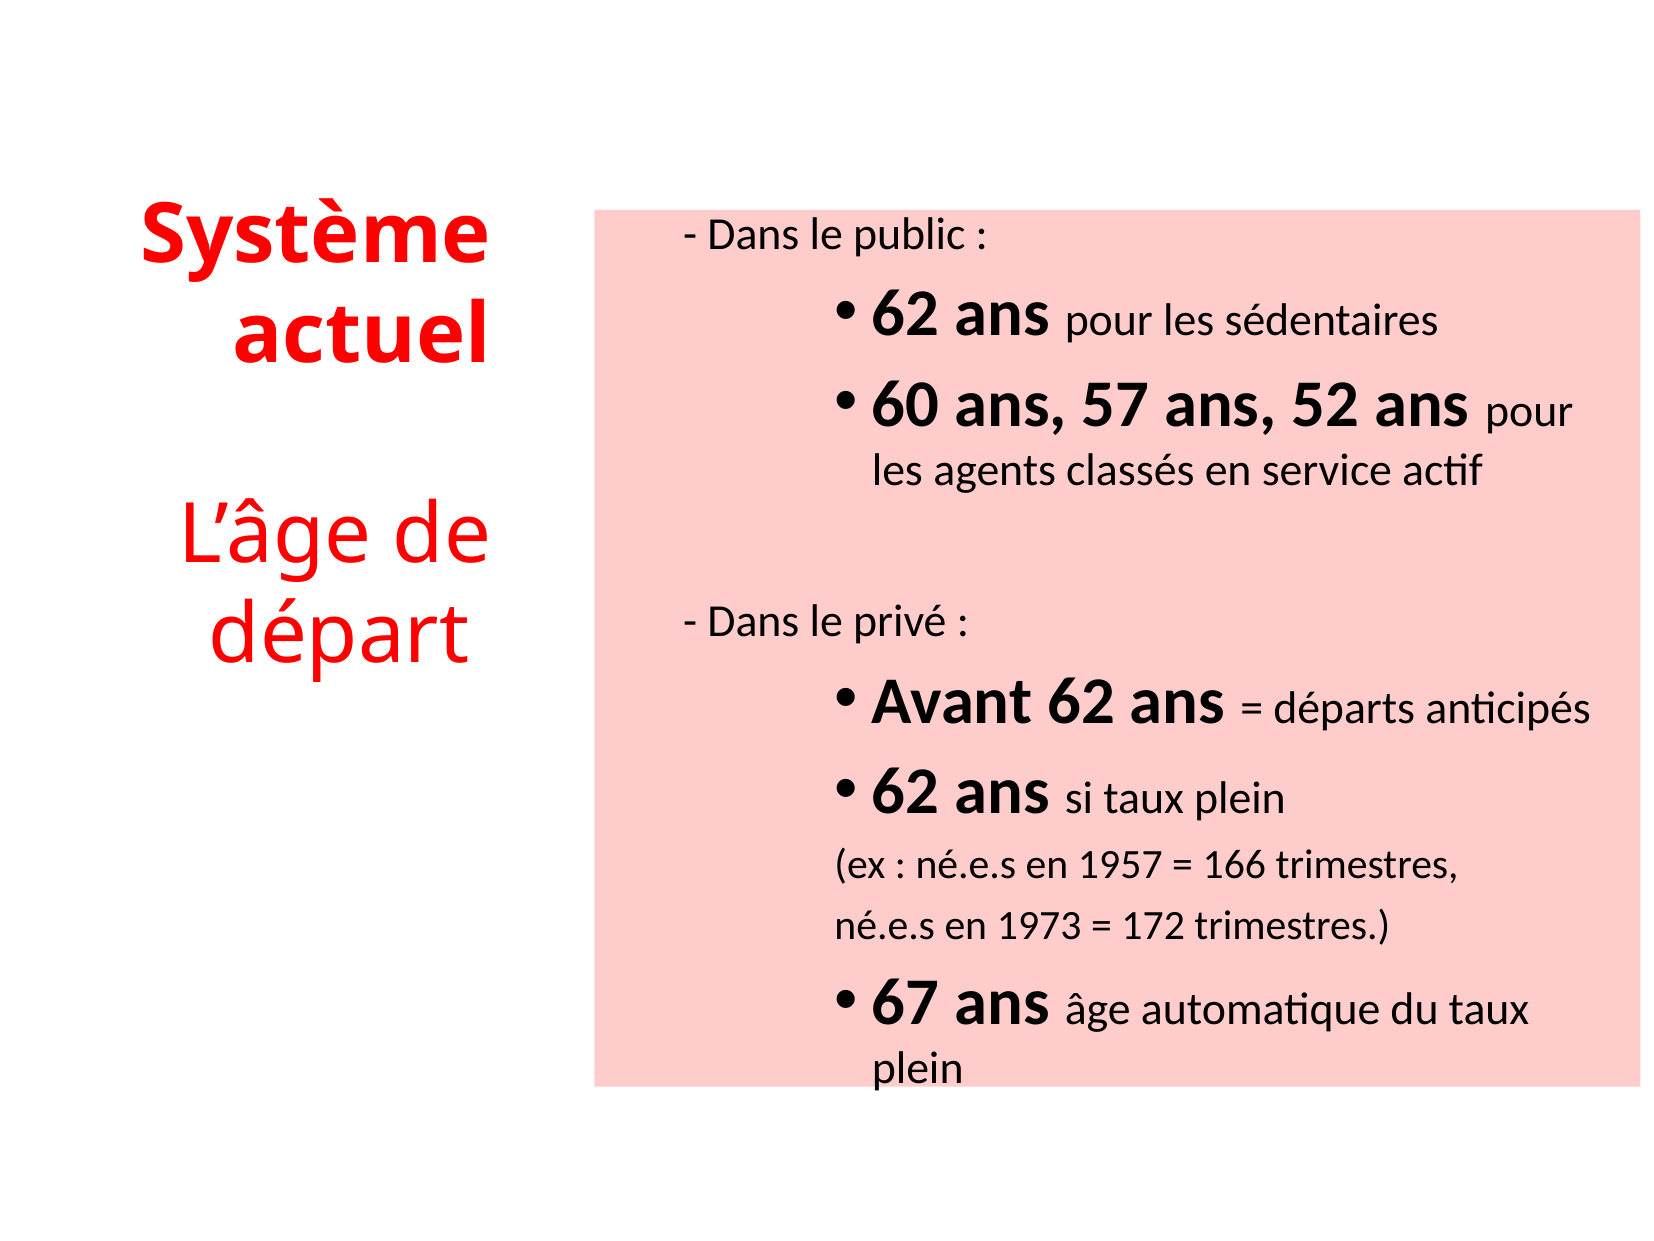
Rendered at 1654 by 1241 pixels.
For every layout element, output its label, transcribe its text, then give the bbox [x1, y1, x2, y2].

text_box - Dans le public : 62 ans pour les sédentaires 60 ans, 57 ans, 52 ans pour les agents classés en service actif - Dans le privé : Avant 62 ans = départs anticipés 62 ans si taux plein (ex : né.e.s en 1957 = 166 trimestres, né.e.s en 1973 = 172 trimestres.) 67 ans âge automatique du taux plein [594, 209, 1641, 1087]
title Système actuel L’âge de départ [29, 124, 603, 934]
